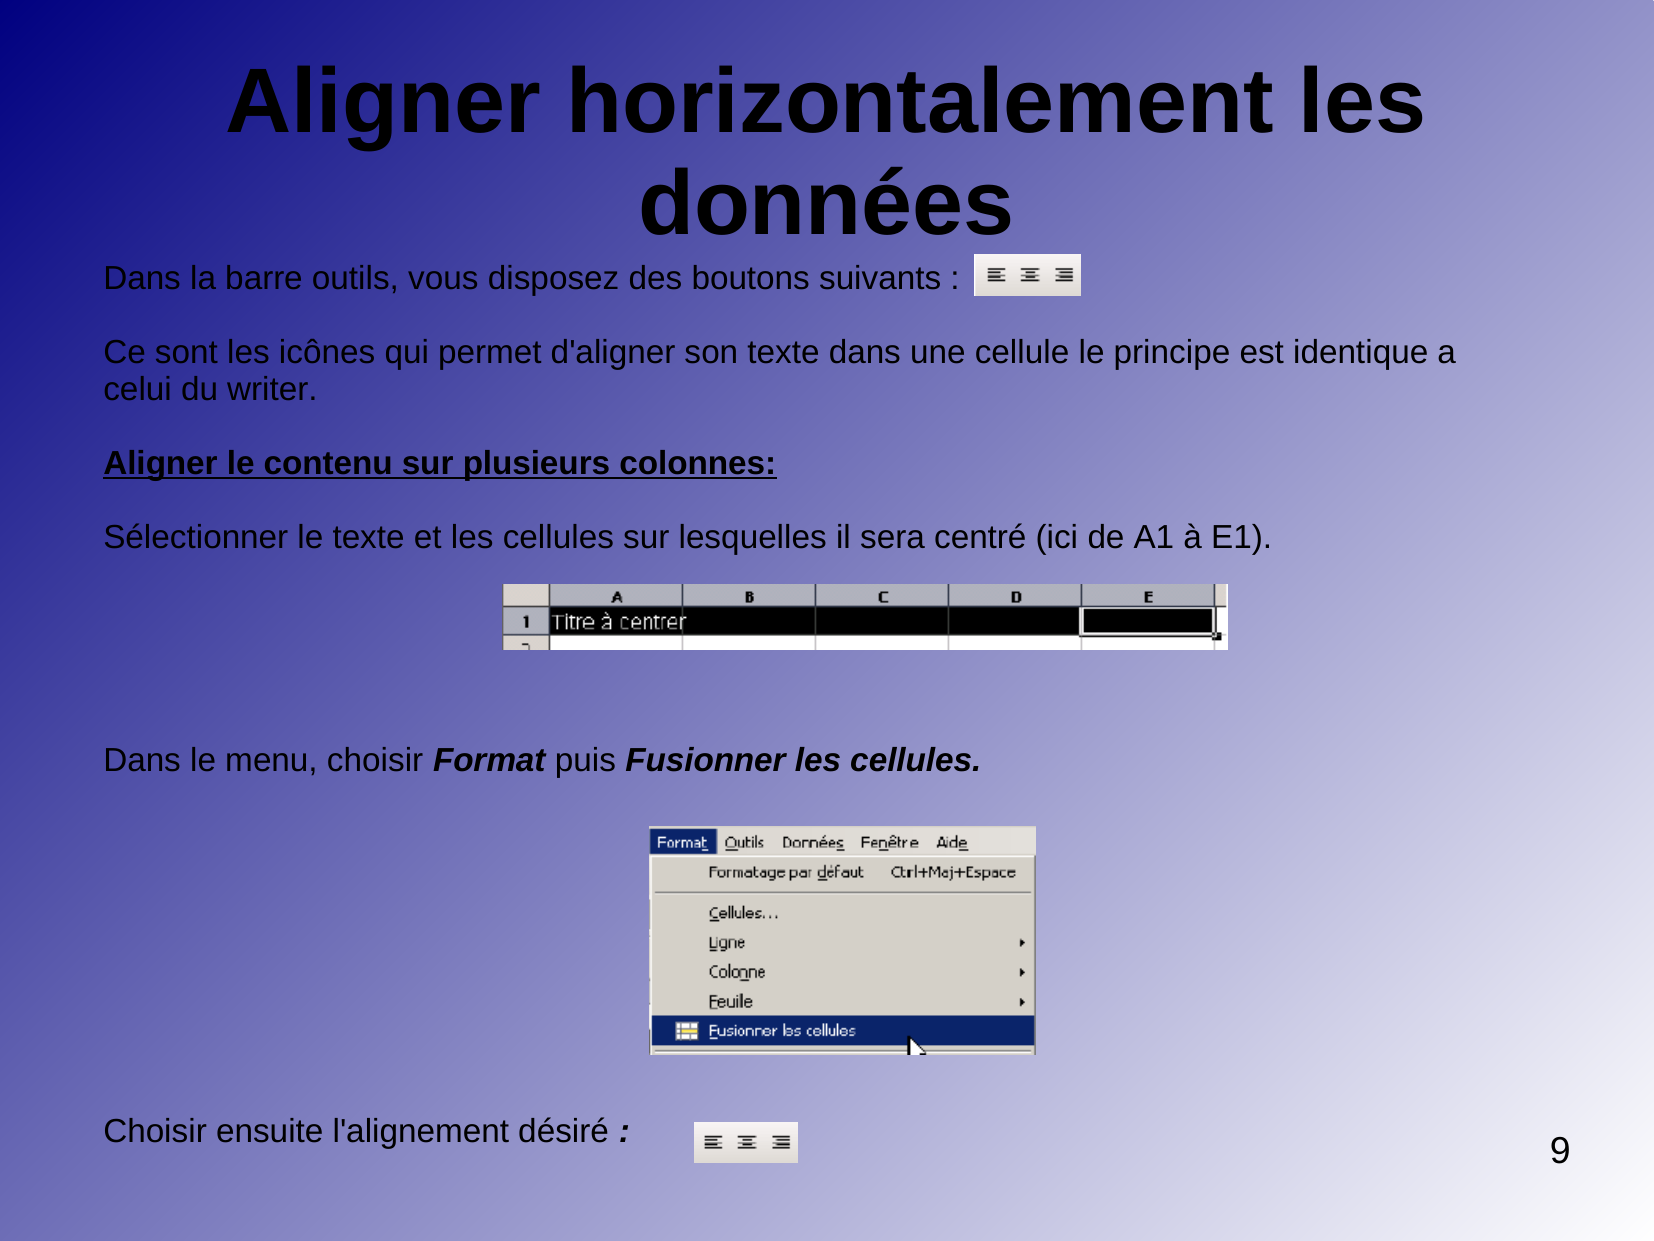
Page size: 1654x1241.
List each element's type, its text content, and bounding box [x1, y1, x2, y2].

picture [502, 584, 1228, 650]
picture [694, 1122, 798, 1163]
text_box Dans la barre outils, vous disposez des boutons suivants : Ce sont les icônes qui permet d'aligner son texte dans une cellule le principe est identique a celui du writer. Aligner le contenu sur plusieurs colonnes: Sélectionner le texte et les cellules sur lesquelles il sera centré (ici de A1 à E1). Dans le menu, choisir Format puis Fusionner les cellules. Choisir ensuite l'alignement désiré : [88, 252, 1477, 1230]
title Aligner horizontalement les données [82, 50, 1571, 256]
picture [974, 254, 1081, 296]
picture [649, 826, 1036, 1055]
